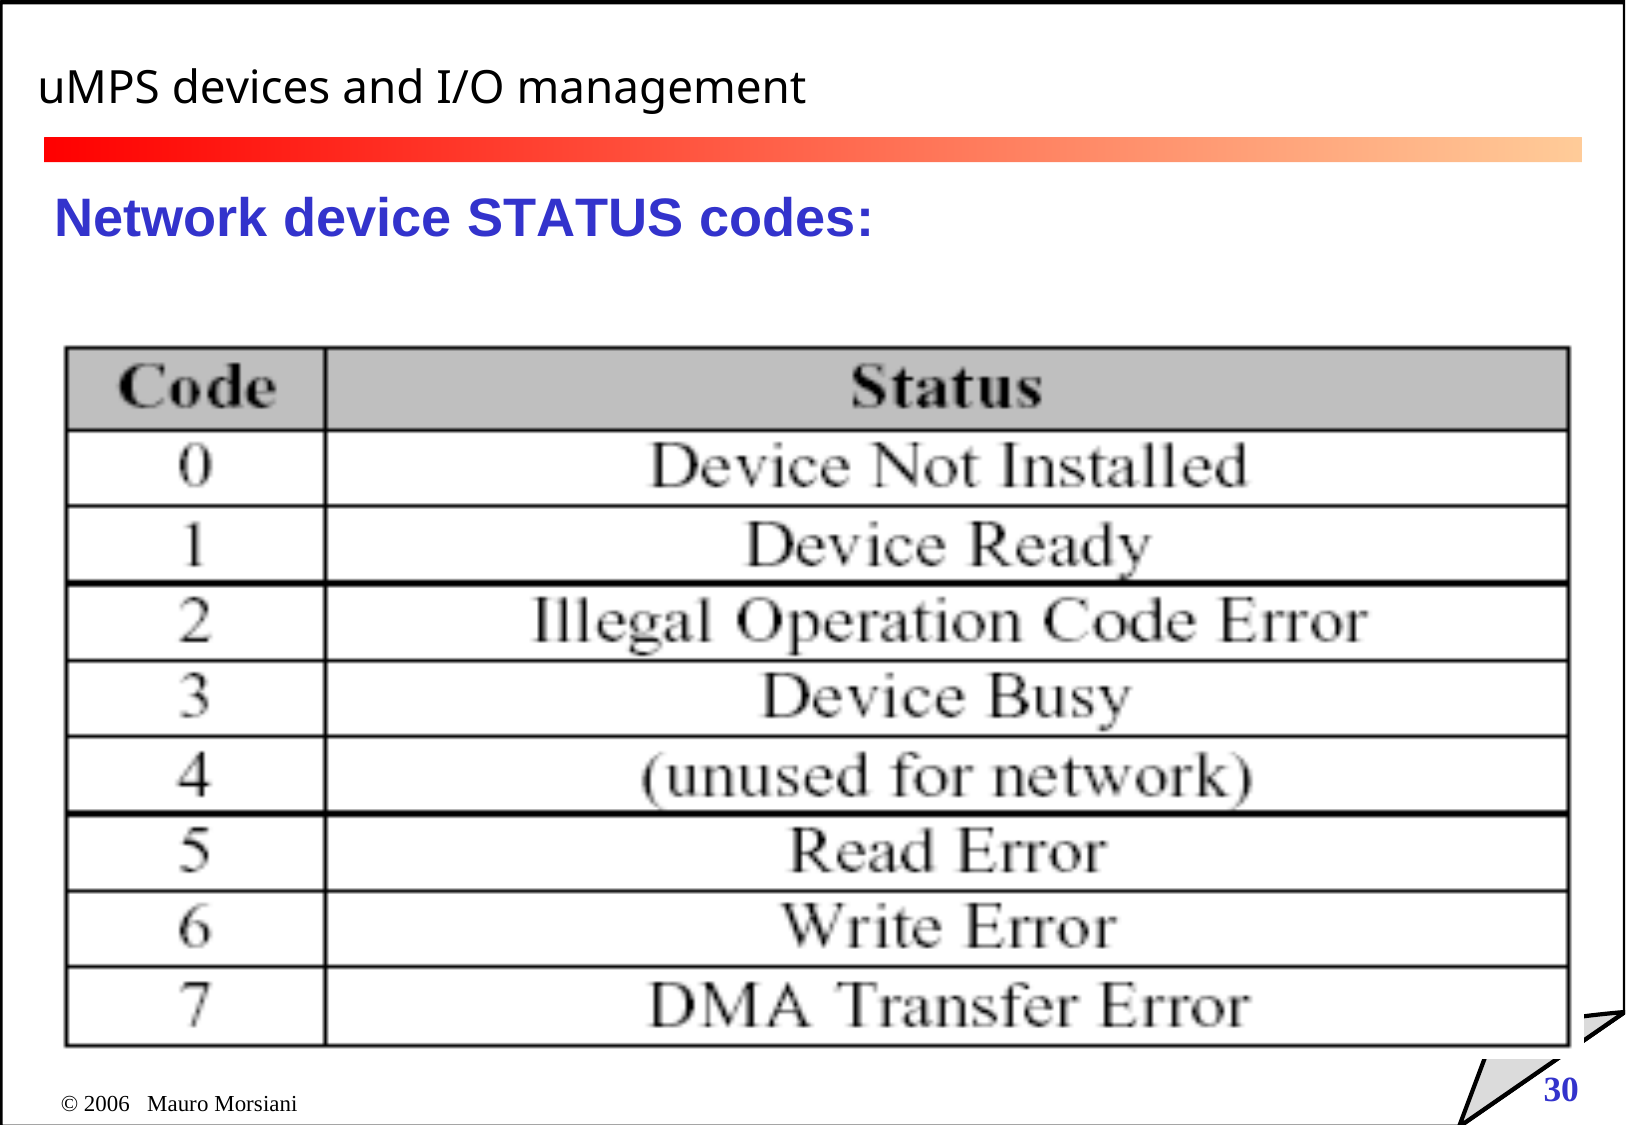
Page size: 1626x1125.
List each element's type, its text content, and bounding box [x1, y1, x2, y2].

title uMPS devices and I/O management [37, 44, 1587, 130]
picture [46, 337, 1584, 1059]
list Network device STATUS codes: [54, 187, 1557, 595]
